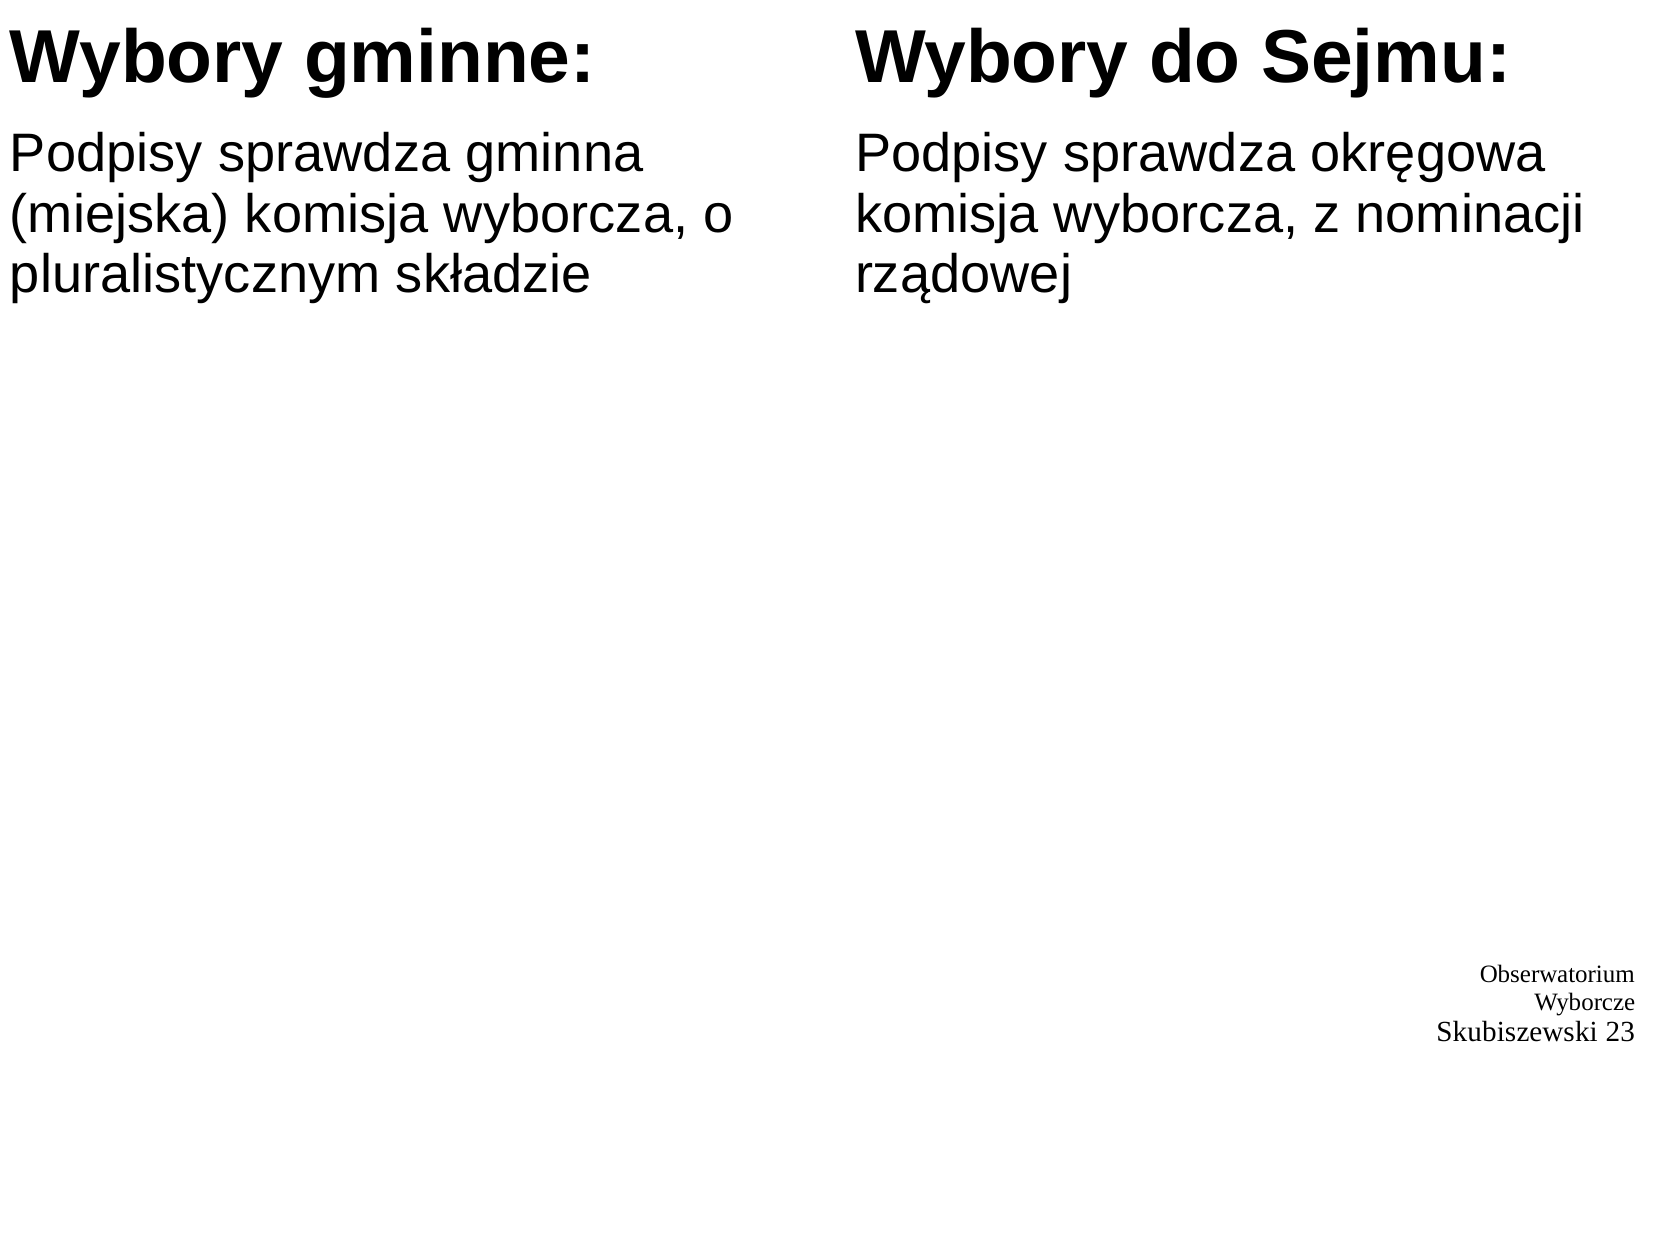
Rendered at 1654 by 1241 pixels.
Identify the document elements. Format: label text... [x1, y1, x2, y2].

list Wybory gminne: Podpisy sprawdza gminna (miejska) komisja wyborcza, o pluralistycznym składzie [10, 15, 751, 946]
list Wybory do Sejmu: Podpisy sprawdza okręgowa komisja wyborcza, z nominacji rządowej [855, 15, 1636, 1126]
